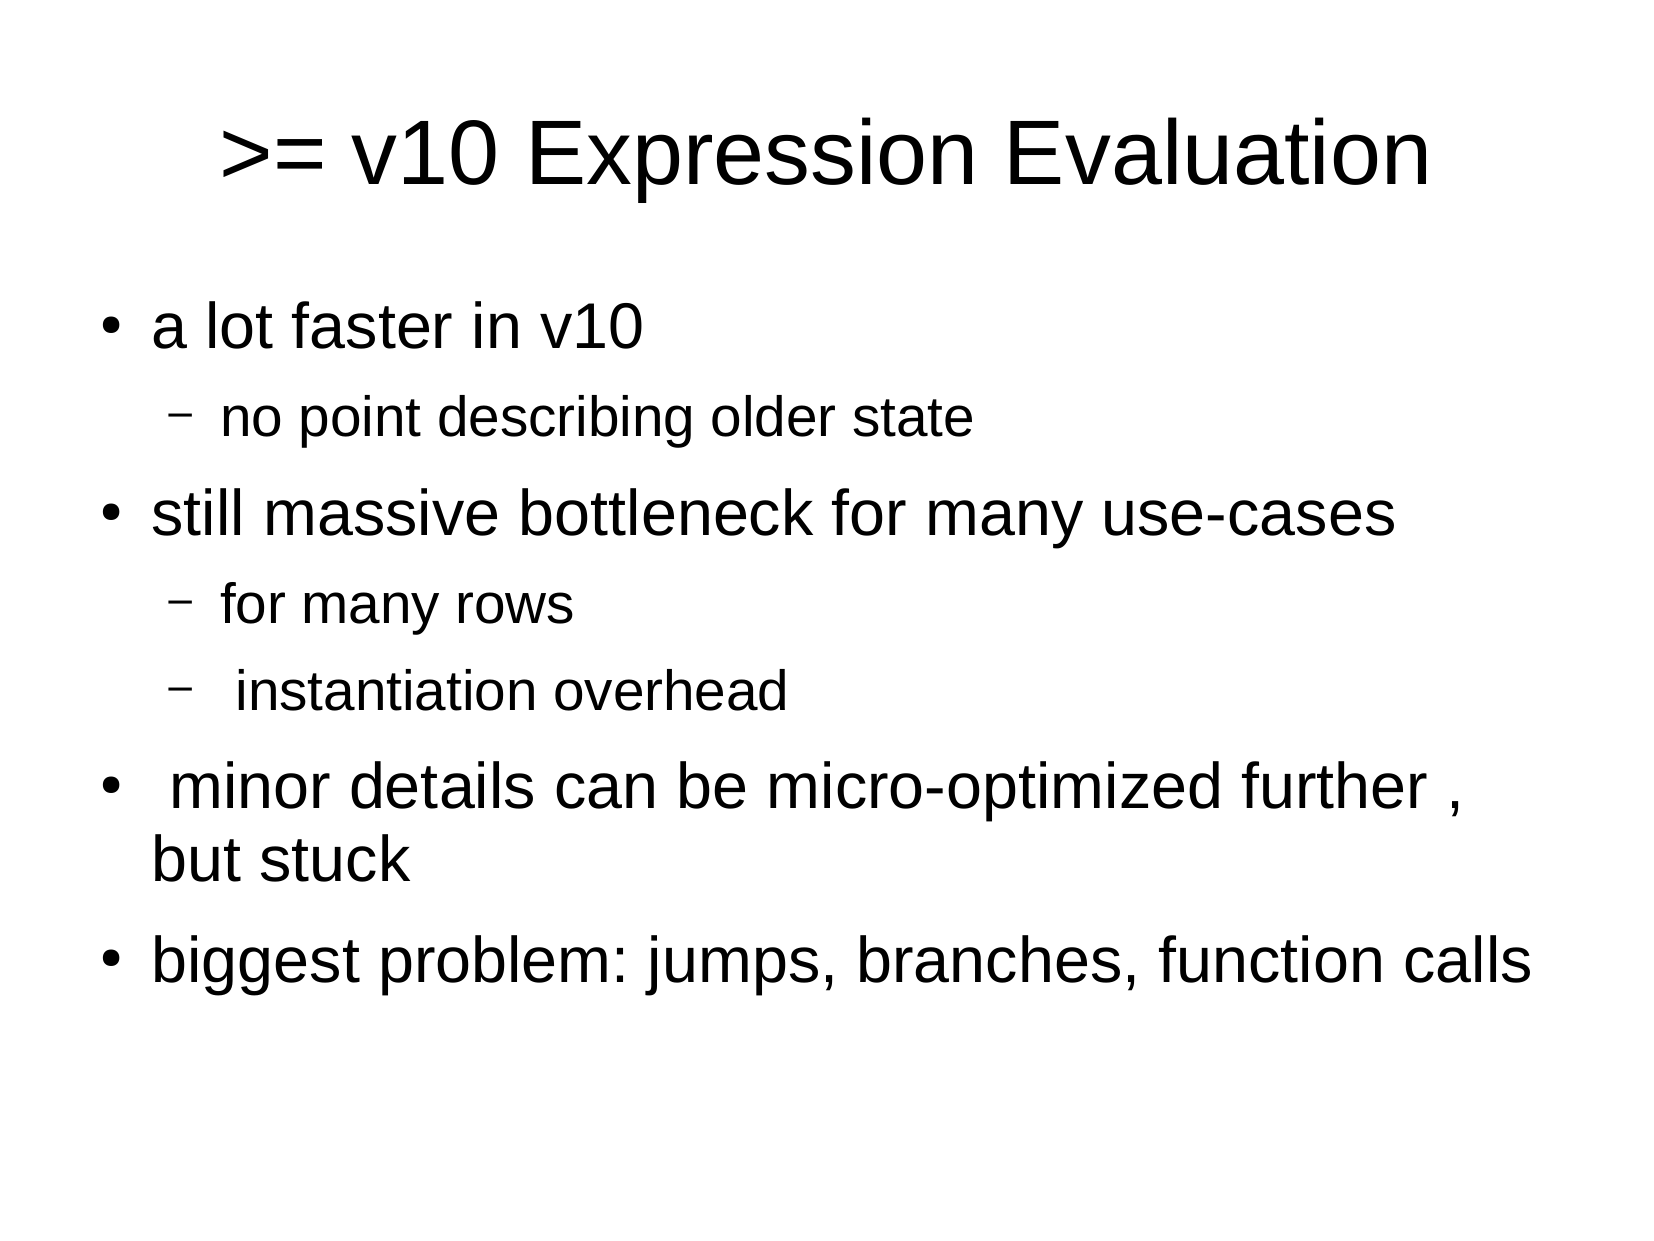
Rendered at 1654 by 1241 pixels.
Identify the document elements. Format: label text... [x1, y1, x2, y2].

title >= v10 Expression Evaluation [82, 49, 1571, 257]
list a lot faster in v10 no point describing older state still massive bottleneck for many use-cases for many rows instantiation overhead minor details can be micro-optimized further , but stuck biggest problem: jumps, branches, function calls [82, 290, 1571, 1010]
